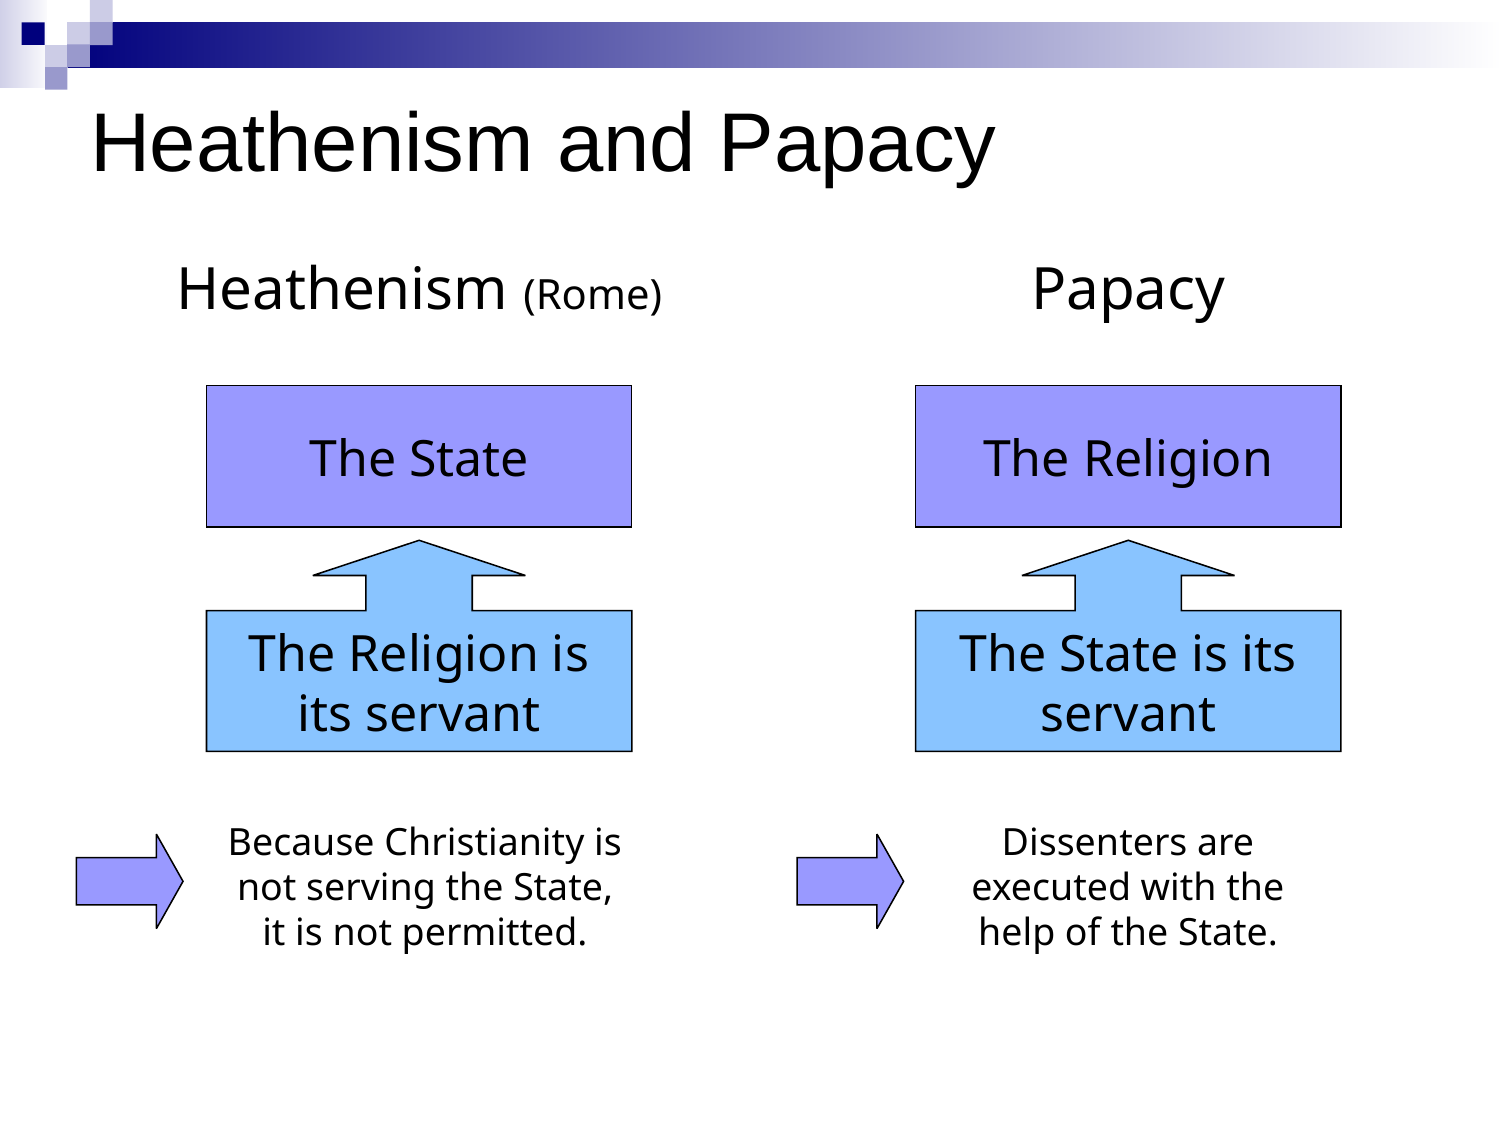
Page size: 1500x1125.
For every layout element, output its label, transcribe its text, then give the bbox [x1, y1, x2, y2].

text_box The Religion [915, 385, 1341, 528]
text_box The State is its servant [915, 540, 1341, 752]
text_box Papacy [844, 243, 1412, 329]
text_box Dissenters are executed with the help of the State. [939, 810, 1317, 961]
text_box The Religion is its servant [206, 540, 632, 752]
text_box Because Christianity is not serving the State, it is not permitted. [206, 810, 644, 961]
text_box [76, 834, 184, 929]
title Heathenism and Papacy [75, 54, 1425, 222]
text_box [797, 834, 904, 929]
text_box The State [206, 385, 632, 528]
text_box Heathenism (Rome) [135, 243, 703, 329]
